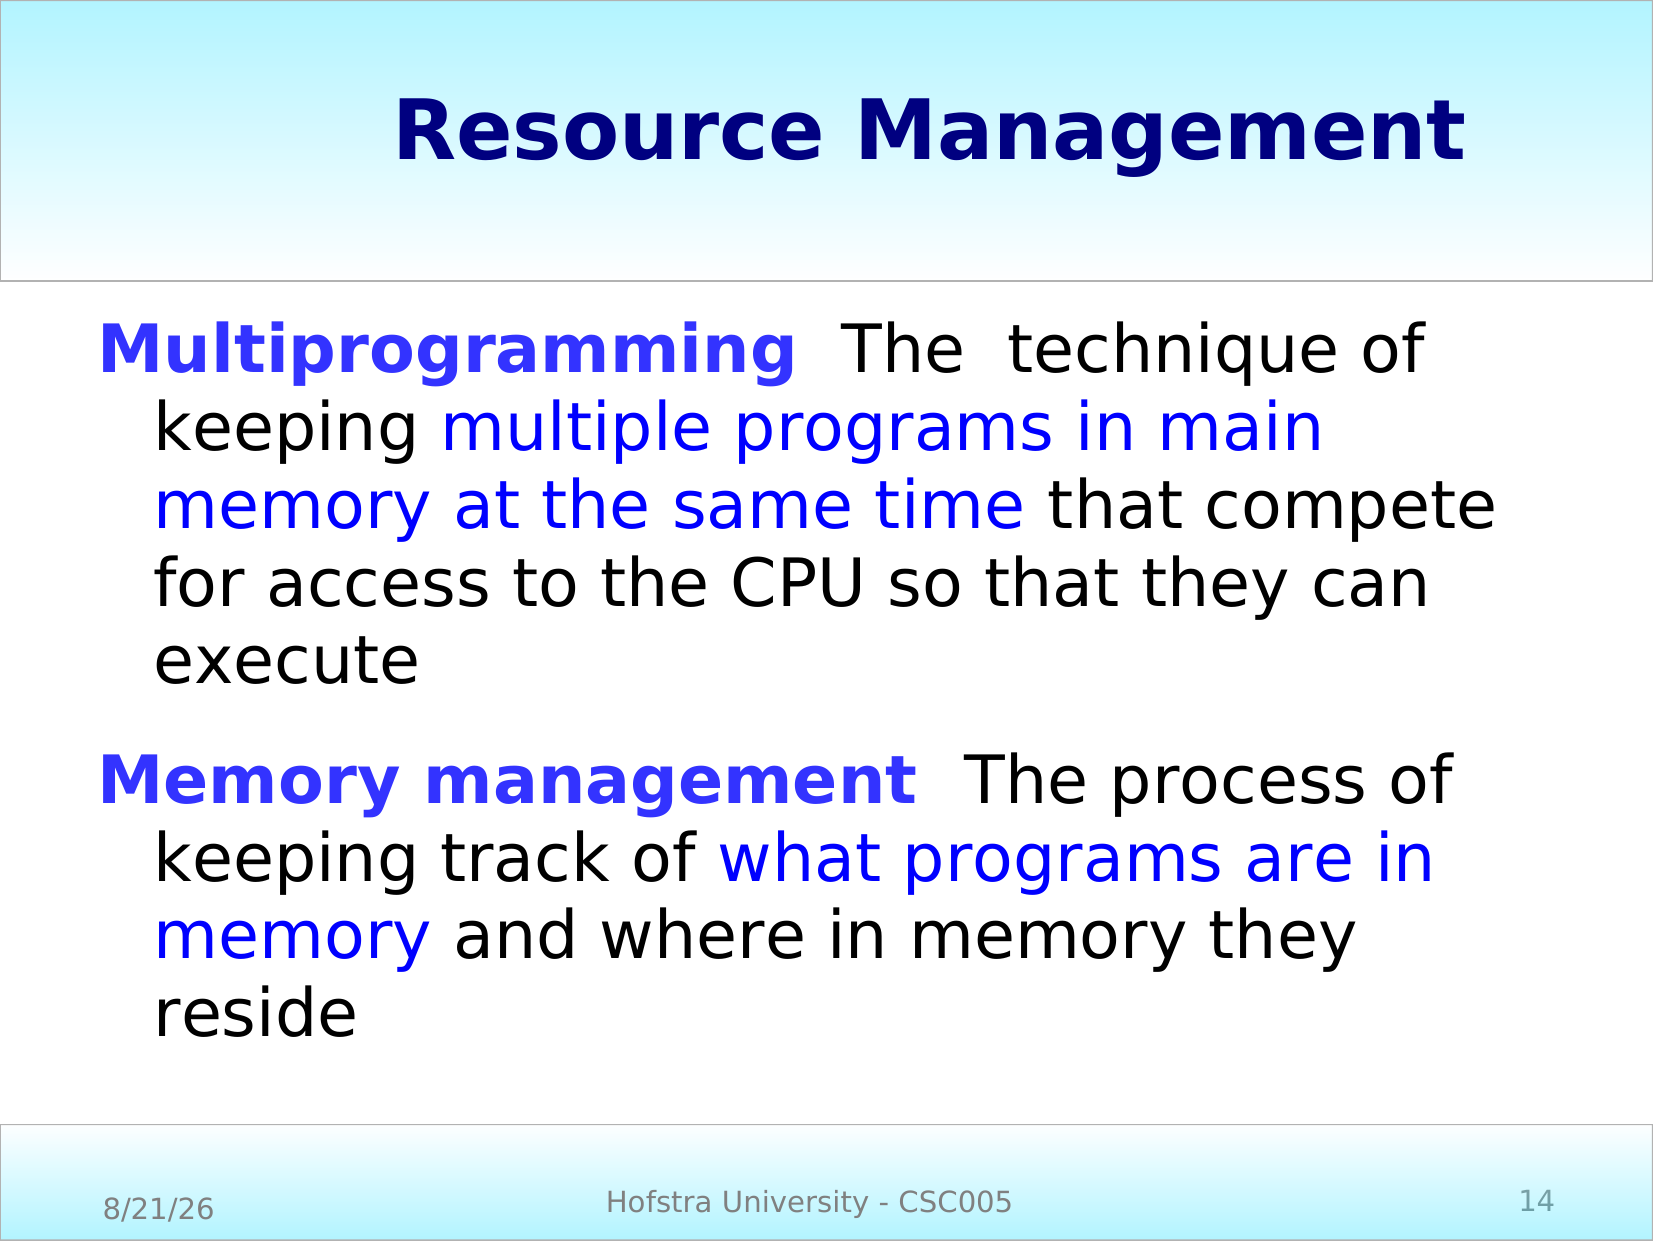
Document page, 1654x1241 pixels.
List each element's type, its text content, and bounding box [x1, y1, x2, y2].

list Multiprogramming The technique of keeping multiple programs in main memory at the same time that compete for access to the CPU so that they can execute Memory management The process of keeping track of what programs are in memory and where in memory they reside [82, 303, 1571, 1160]
title Resource Management [247, 27, 1612, 235]
